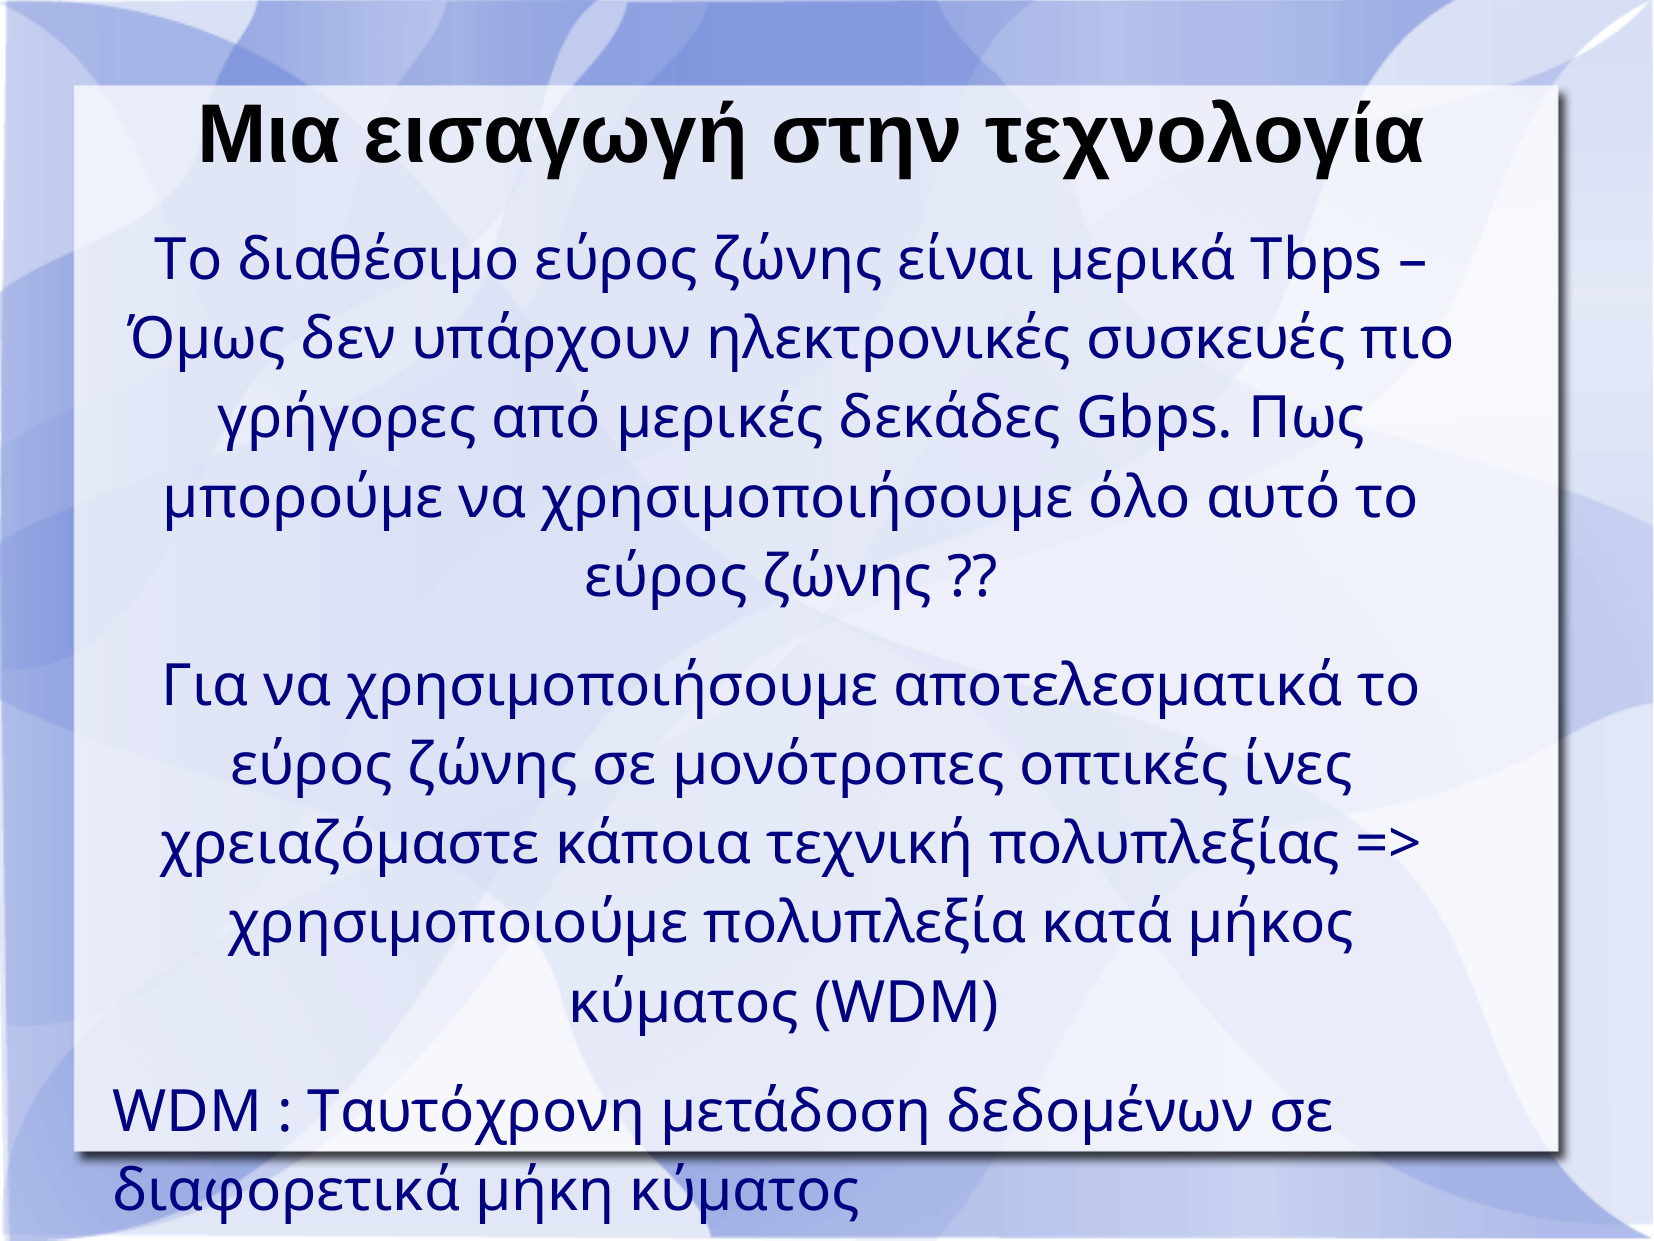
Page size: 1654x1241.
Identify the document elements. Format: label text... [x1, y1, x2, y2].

list Το διαθέσιμο εύρος ζώνης είναι μερικά Tbps – Όμως δεν υπάρχουν ηλεκτρονικές συσκευές πιο γρήγορες από μερικές δεκάδες Gbps. Πως μπορούμε να χρησιμοποιήσουμε όλο αυτό το εύρος ζώνης ?? Για να χρησιμοποιήσουμε αποτελεσματικά το εύρος ζώνης σε μονότροπες οπτικές ίνες χρειαζόμαστε κάποια τεχνική πολυπλεξίας => χρησιμοποιούμε πολυπλεξία κατά μήκος κύματος (WDM) WDM : Ταυτόχρονη μετάδοση δεδομένων σε διαφορετικά μήκη κύματος [112, 217, 1471, 1024]
title Μια εισαγωγή στην τεχνολογία [85, 37, 1538, 230]
picture [0, 0, 1654, 1241]
